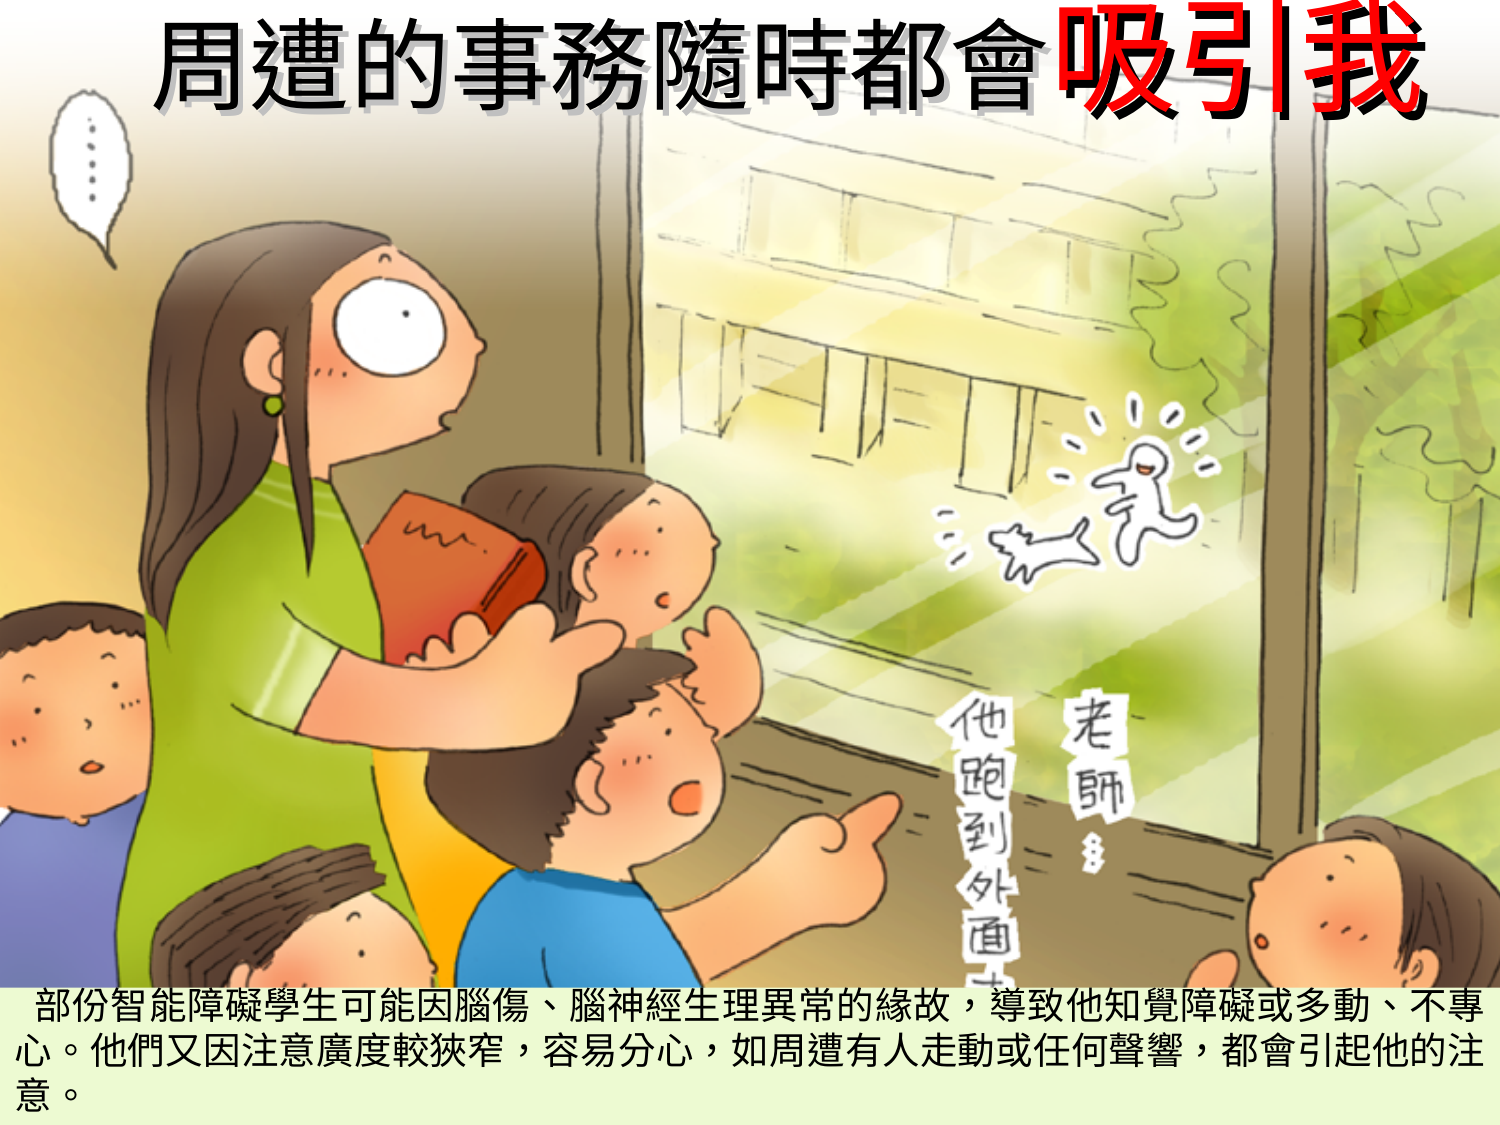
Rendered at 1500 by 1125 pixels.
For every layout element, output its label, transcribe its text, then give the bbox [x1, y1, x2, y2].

title 周遭的事務隨時都會吸引我 [75, 0, 1500, 138]
subtitle 部份智能障礙學生可能因腦傷、腦神經生理異常的緣故，導致他知覺障礙或多動、不專心。他們又因注意廣度較狹窄，容易分心，如周遭有人走動或任何聲響，都會引起他的注意。 [0, 987, 1500, 1125]
picture [0, 0, 1500, 987]
